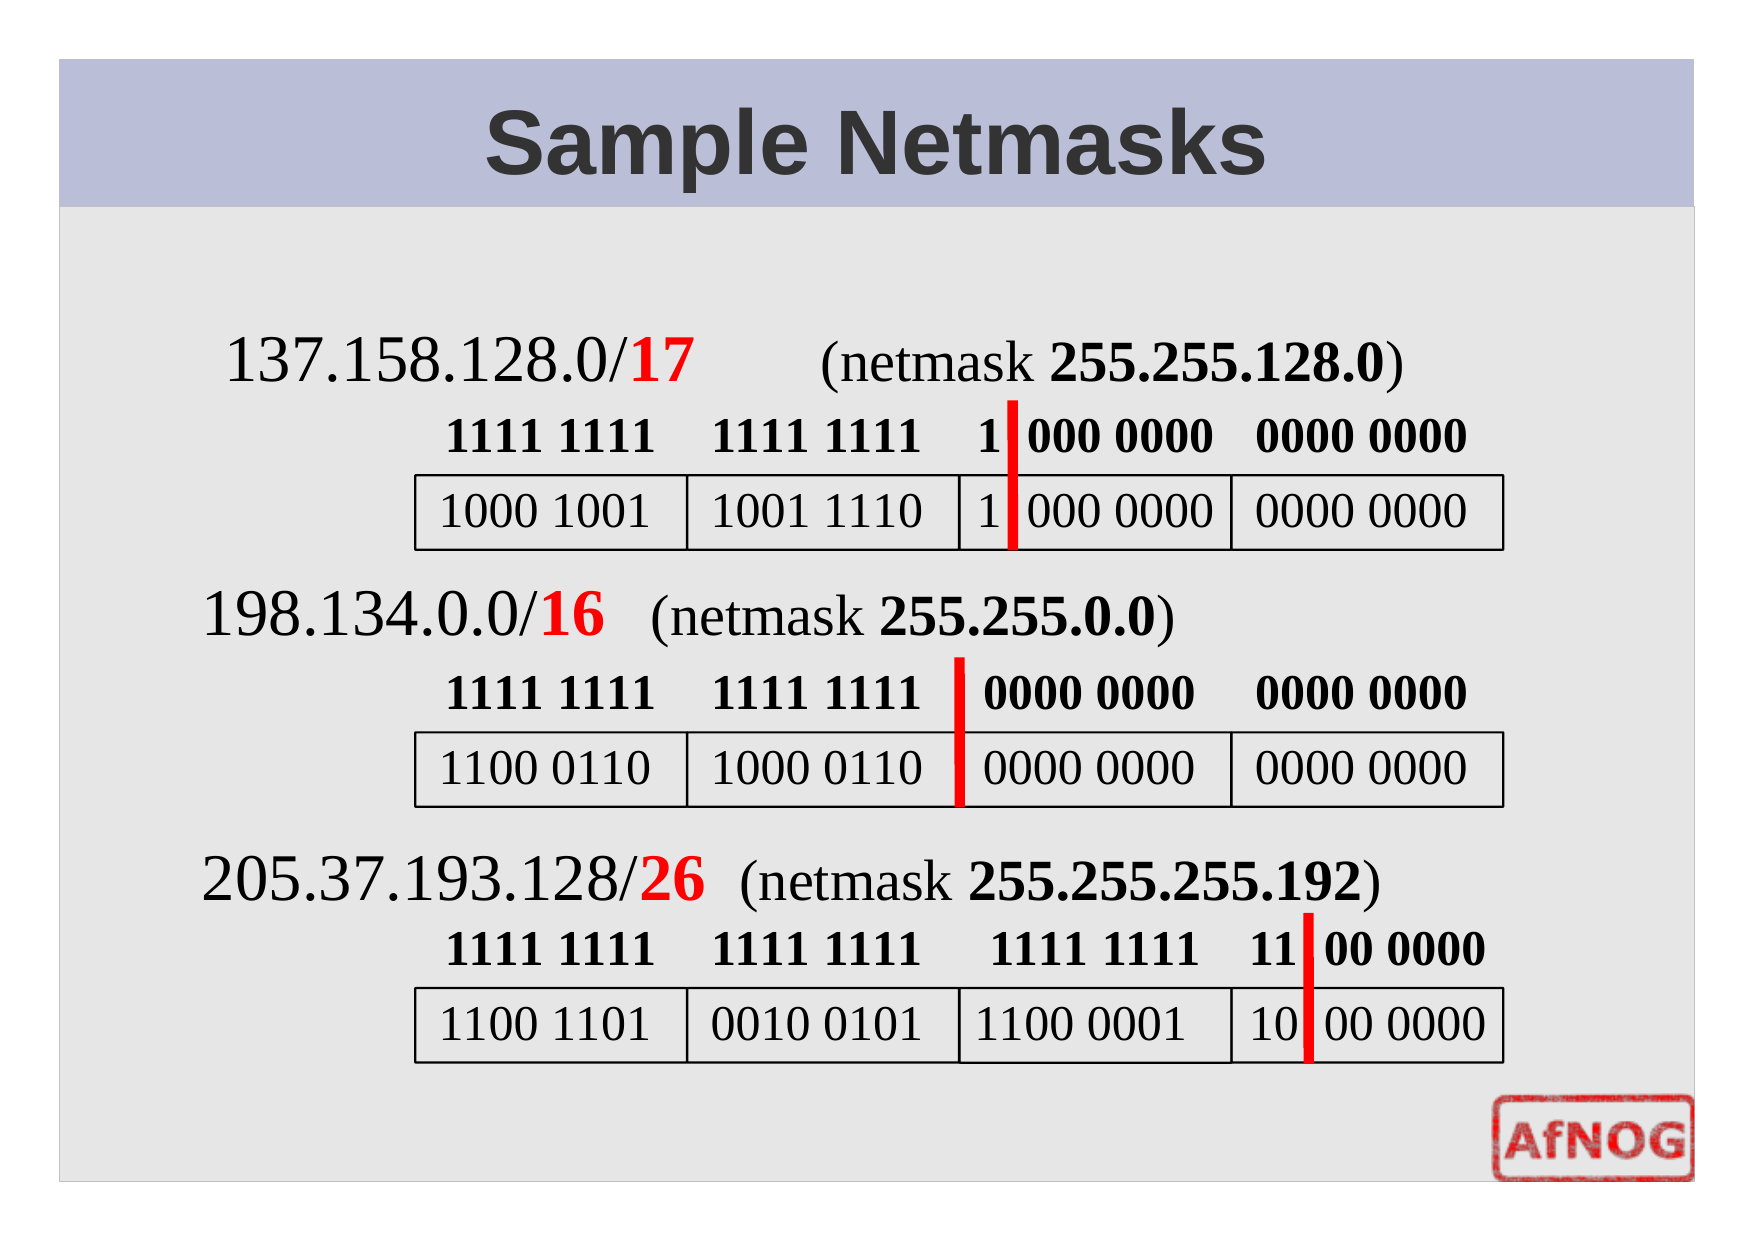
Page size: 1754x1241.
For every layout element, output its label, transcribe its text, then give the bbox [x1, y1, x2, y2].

text_box 1111 1111 [687, 400, 959, 476]
text_box 1 000 0000 [959, 400, 1007, 476]
text_box 1100 1101 [415, 988, 686, 1063]
list 137.158.128.0/17 (netmask 255.255.128.0) [192, 315, 1565, 407]
text_box 0000 0000 [1231, 663, 1504, 733]
text_box 1100 0001 [959, 988, 1230, 1063]
text_box 1111 1111 [687, 663, 954, 733]
text_box 0000 0000 [1231, 400, 1504, 476]
text_box 0010 0101 [687, 988, 958, 1063]
text_box 10 00 0000 [1231, 988, 1303, 1063]
text_box 1100 0110 [415, 733, 686, 807]
text_box 10 00 0000 [1314, 988, 1504, 1063]
text_box 1111 1111 [959, 929, 1231, 988]
text_box 1111 1111 [415, 400, 687, 476]
text_box 205.37.193.128/26 (netmask 255.255.255.192) [187, 833, 1561, 929]
text_box 0000 0000 [965, 733, 1230, 807]
text_box 11 00 0000 [1314, 929, 1504, 988]
text_box 0000 0000 [1231, 733, 1504, 807]
picture [1490, 1092, 1695, 1182]
text_box 1 000 0000 [1018, 476, 1230, 550]
text_box 1111 1111 [415, 663, 687, 733]
text_box 1000 1001 [415, 476, 686, 550]
text_box 1 000 0000 [959, 476, 1007, 550]
text_box 198.134.0.0/16 (netmask 255.255.0.0) [187, 568, 1561, 663]
text_box 0000 0000 [965, 663, 1231, 733]
text_box 1 000 0000 [1018, 400, 1231, 476]
text_box 1111 1111 [415, 929, 687, 988]
text_box 0000 0000 [1231, 476, 1504, 550]
text_box 1000 0110 [687, 733, 954, 807]
title Sample Netmasks [59, 48, 1695, 237]
text_box 1111 1111 [687, 929, 959, 988]
text_box 11 00 0000 [1231, 929, 1303, 988]
text_box 1001 1110 [687, 476, 958, 550]
